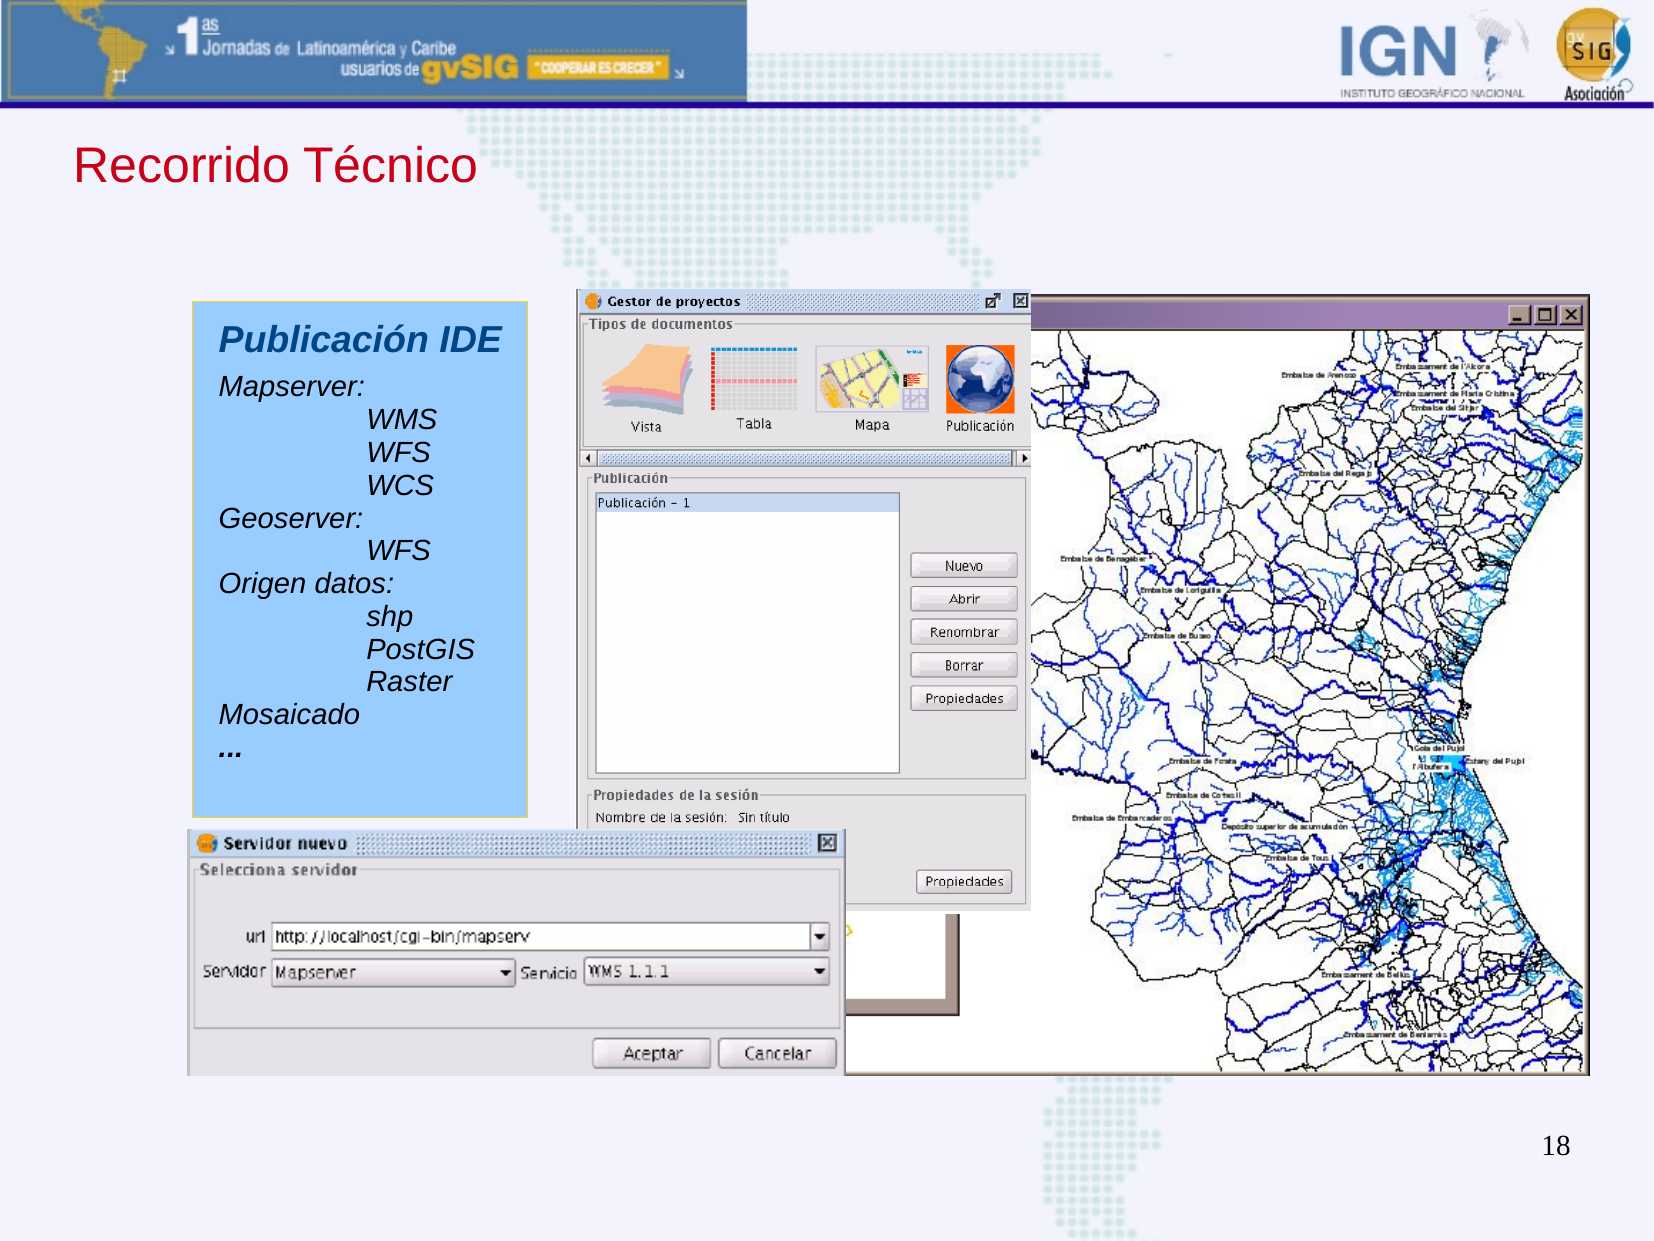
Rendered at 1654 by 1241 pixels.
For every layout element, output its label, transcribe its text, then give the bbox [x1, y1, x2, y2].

text_box Publicación IDE [203, 310, 575, 375]
text_box Mapserver: WMS WFS WCS Geoserver: WFS Origen datos: shp PostGIS Raster Mosaicado ... [203, 363, 547, 829]
picture [0, 0, 1654, 1241]
text_box [192, 301, 528, 818]
text_box Recorrido Técnico [59, 129, 494, 207]
